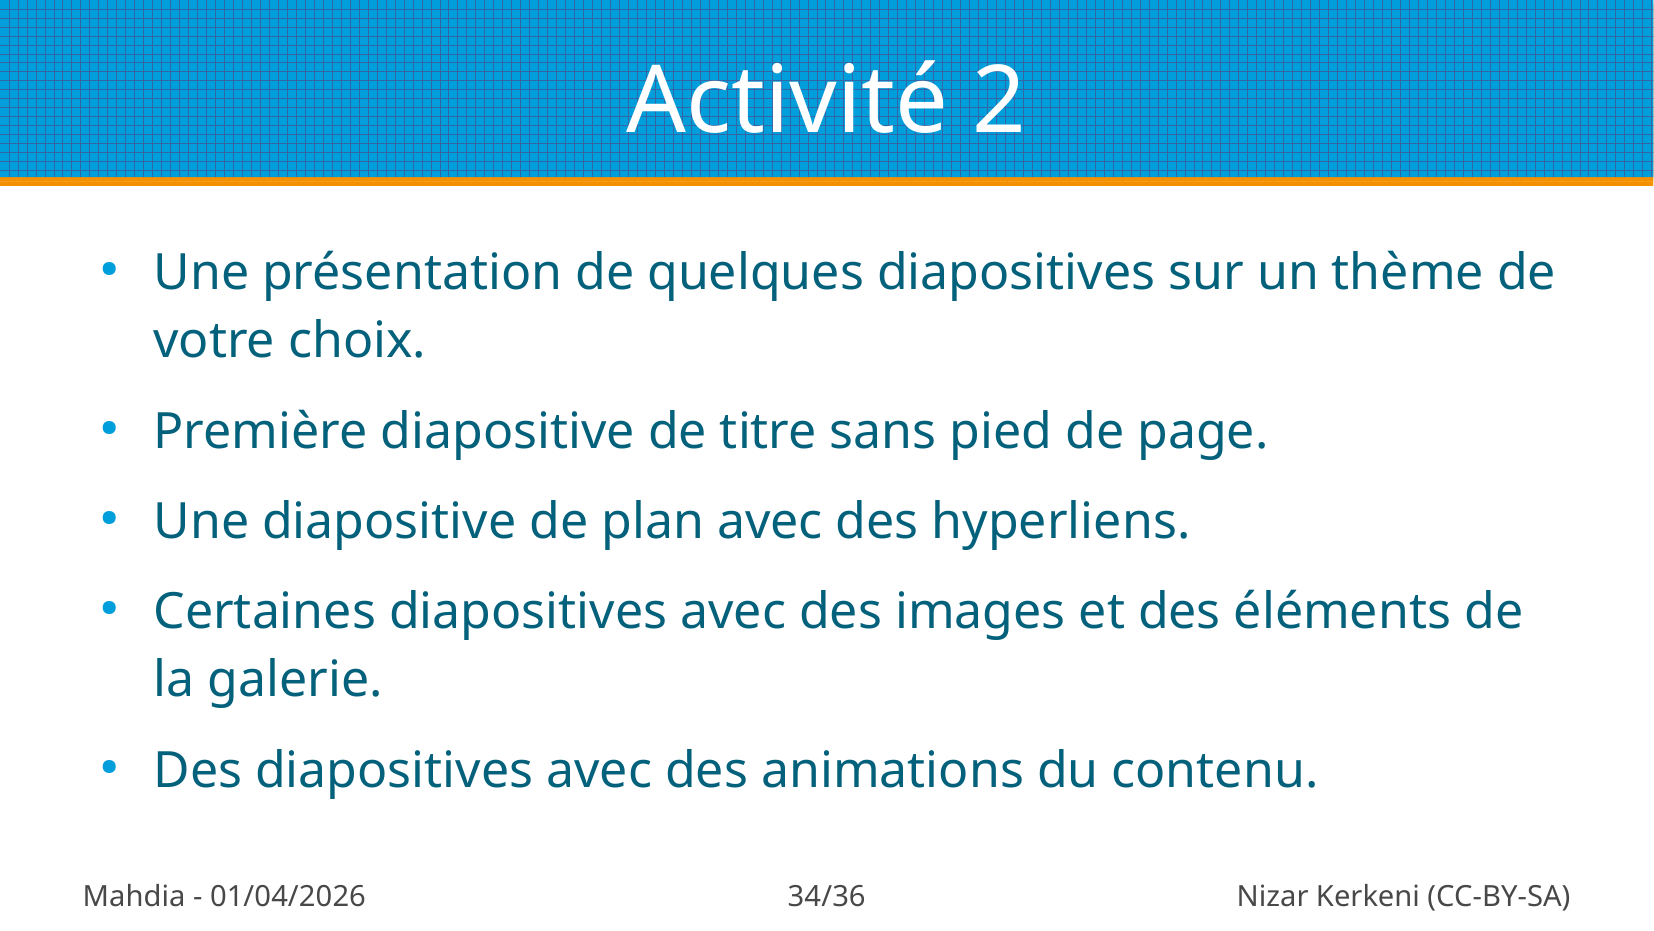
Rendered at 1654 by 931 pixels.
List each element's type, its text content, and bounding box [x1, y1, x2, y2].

title Activité 2 [82, 14, 1571, 178]
list Une présentation de quelques diapositives sur un thème de votre choix. Première diapositive de titre sans pied de page. Une diapositive de plan avec des hyperliens. Certaines diapositives avec des images et des éléments de la galerie. Des diapositives avec des animations du contenu. [82, 236, 1571, 813]
